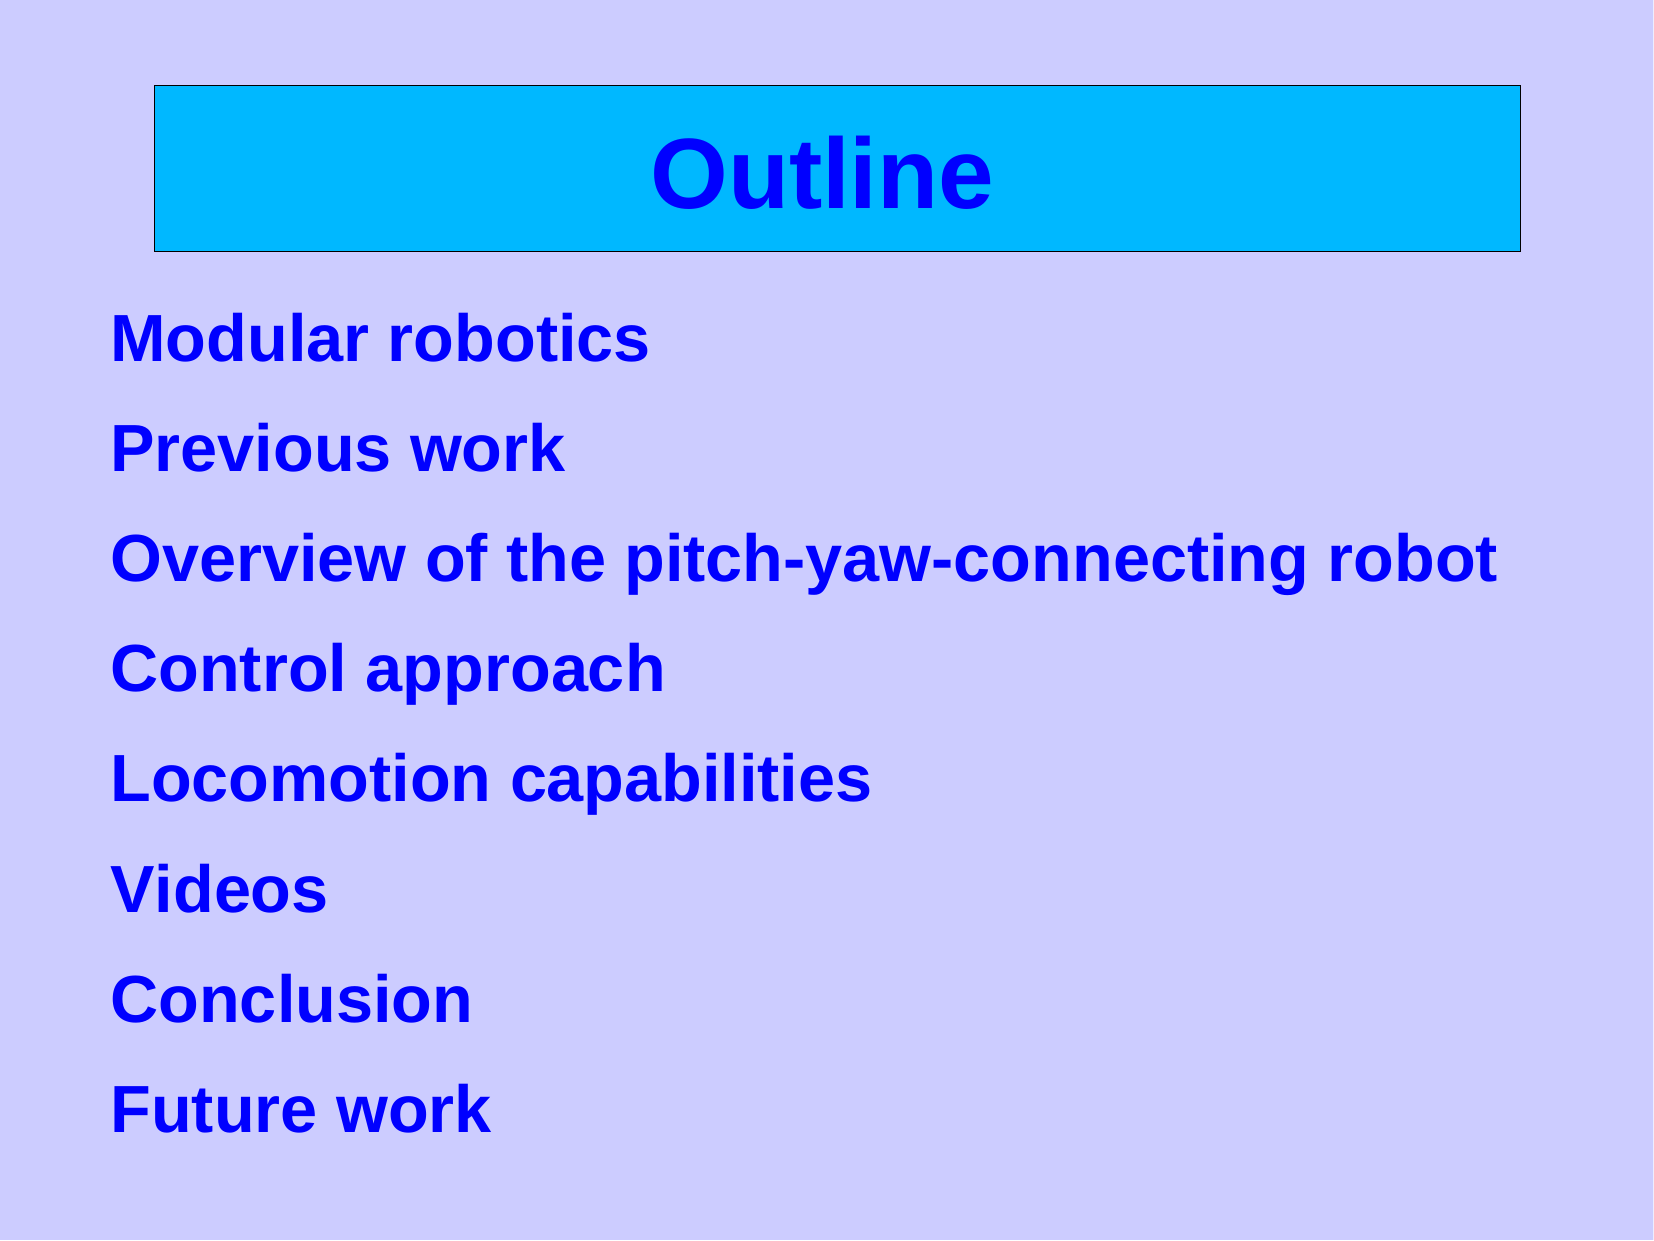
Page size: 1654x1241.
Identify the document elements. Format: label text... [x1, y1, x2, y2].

text_box [154, 85, 1521, 252]
text_box Outline [650, 118, 1084, 230]
text_box Modular robotics Previous work Overview of the pitch-yaw-connecting robot Control approach Locomotion capabilities Videos Conclusion Future work [92, 300, 1604, 1147]
